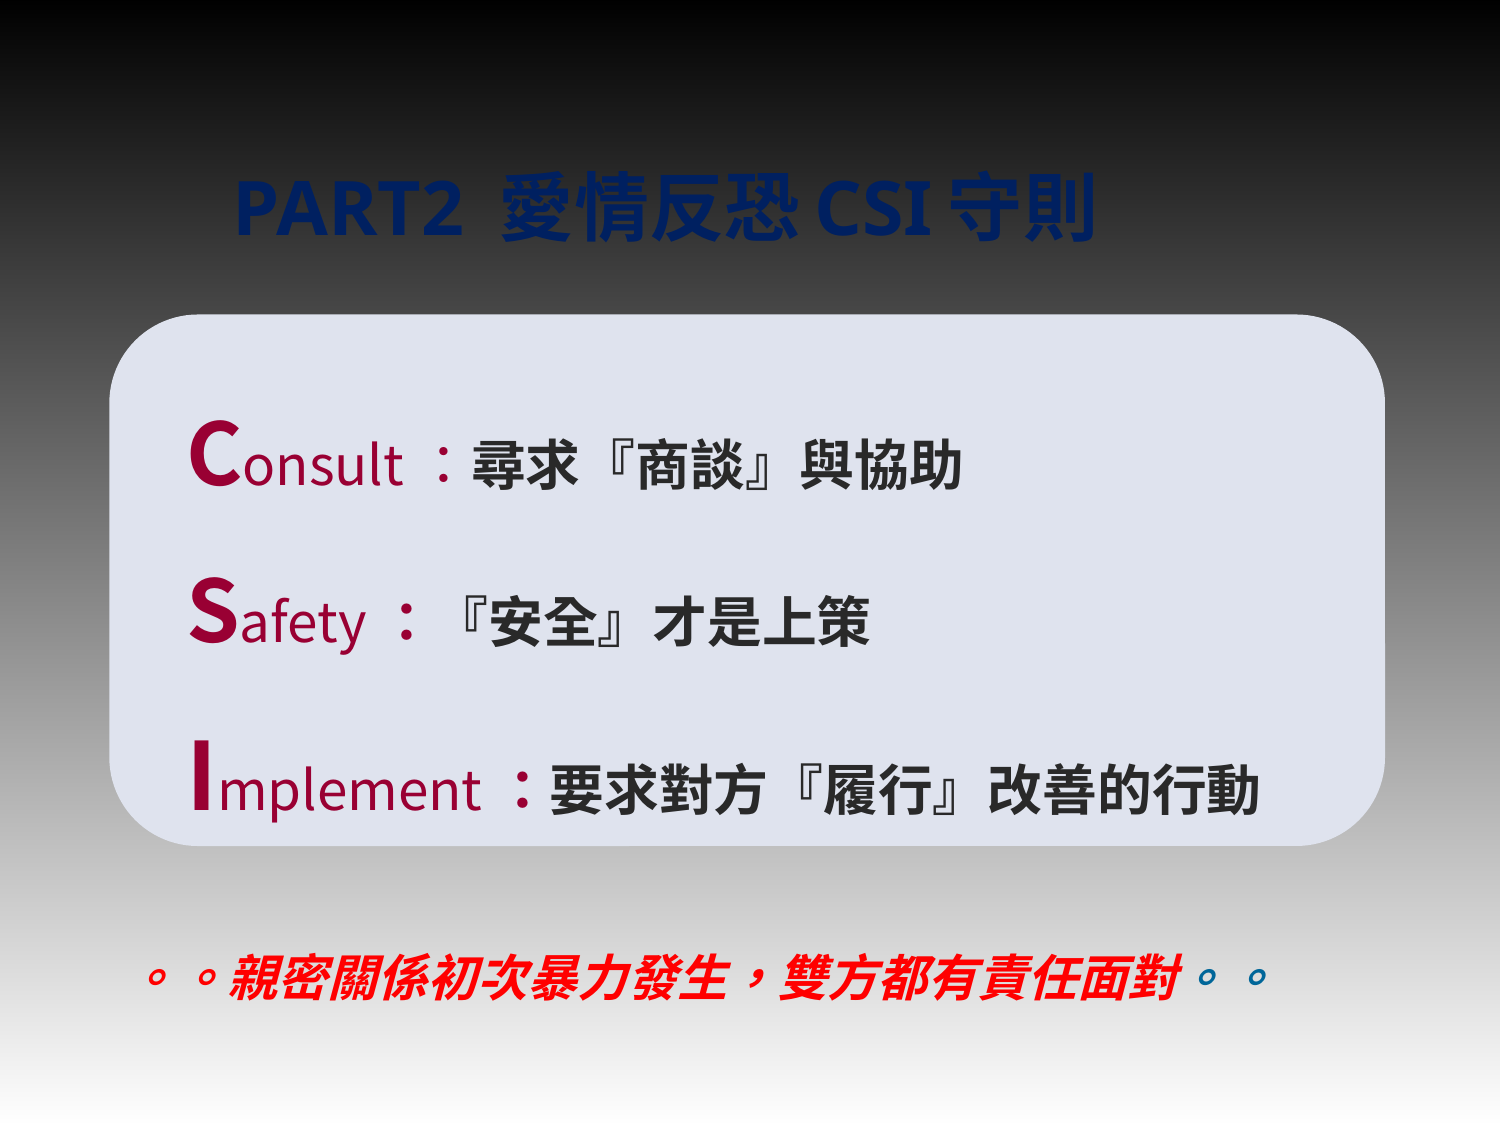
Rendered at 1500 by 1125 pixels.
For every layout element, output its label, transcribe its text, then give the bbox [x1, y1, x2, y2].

text_box Part2 愛情反恐CSI守則 [217, 78, 1305, 258]
list Consult：尋求『商談』與協助 Safety：『安全』才是上策 Implement：要求對方『履行』改善的行動 [171, 340, 1329, 844]
text_box [109, 314, 1386, 842]
text_box 。。親密關係初次暴力發生，雙方都有責任面對。。 [112, 939, 1495, 1015]
